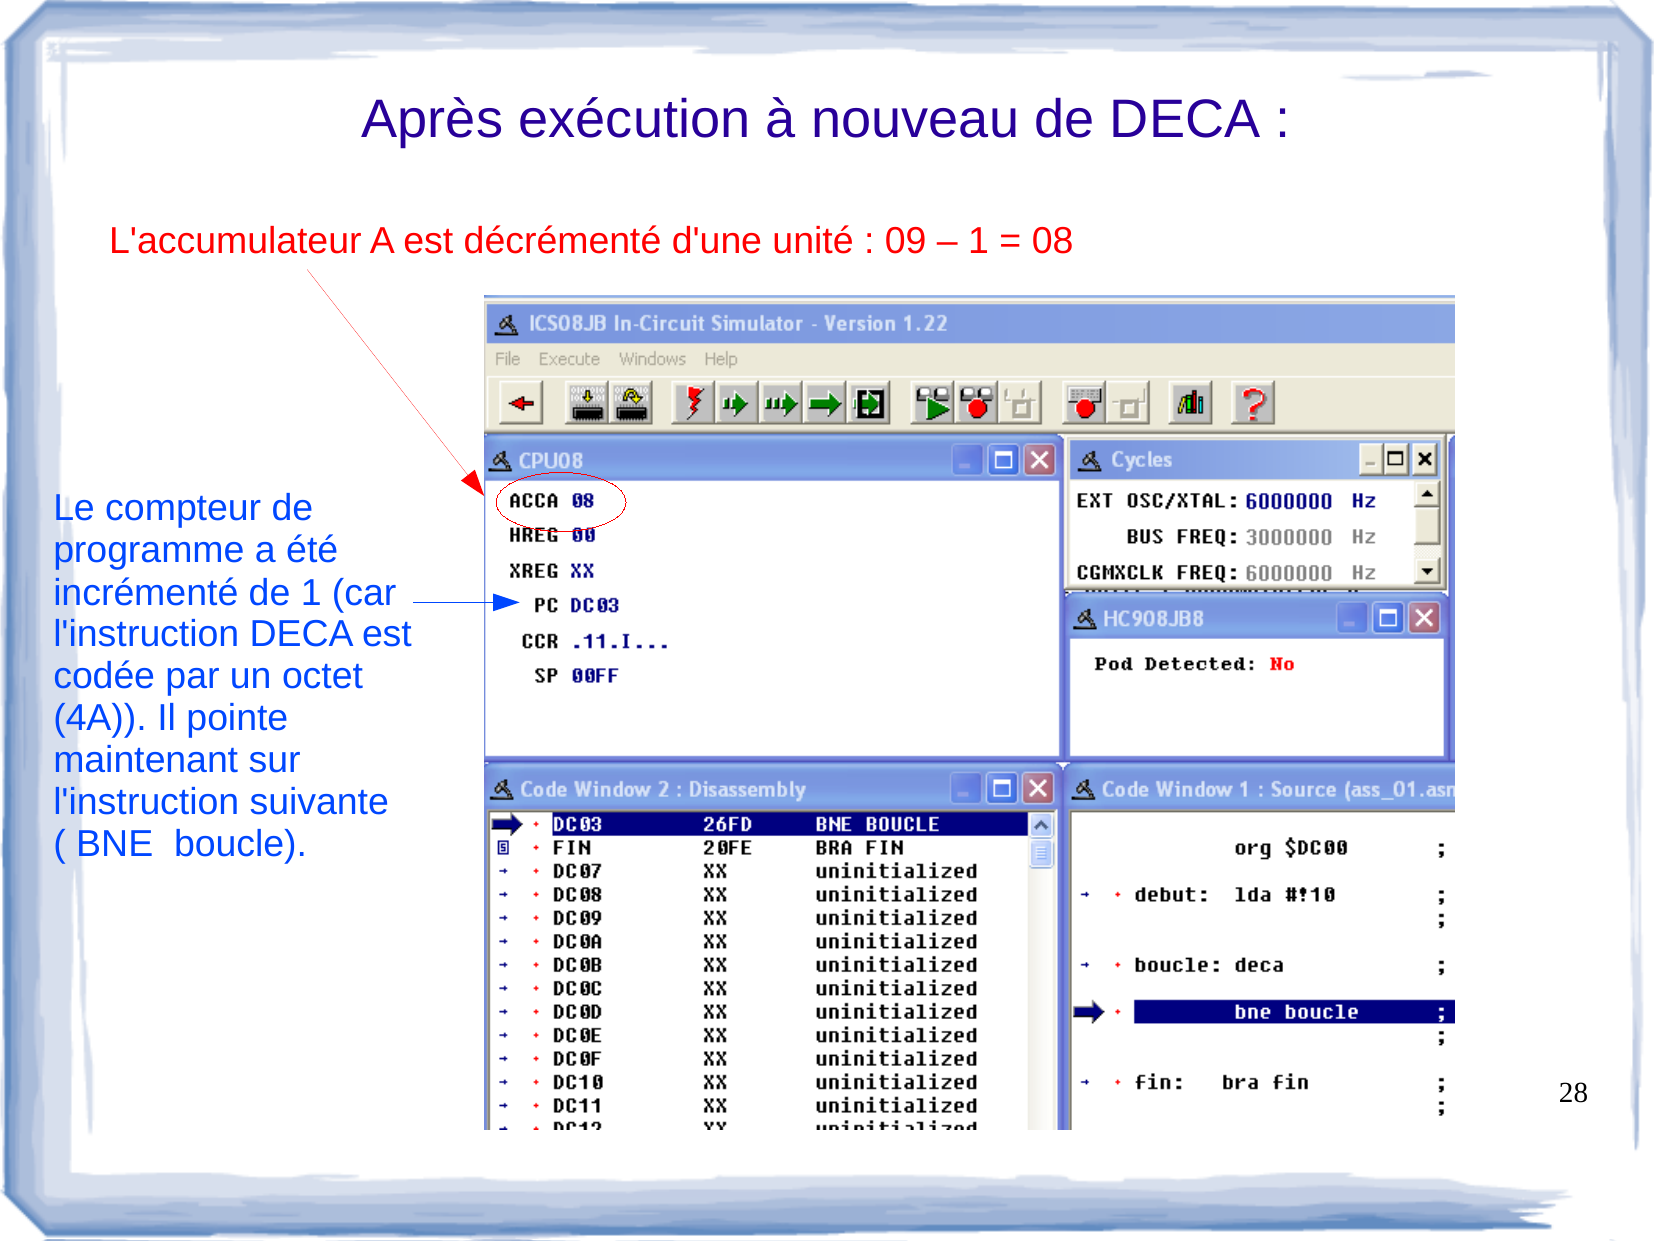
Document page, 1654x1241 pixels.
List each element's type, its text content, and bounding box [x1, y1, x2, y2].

picture [0, 0, 1654, 1241]
title Après exécution à nouveau de DECA : [82, 49, 1571, 189]
text_box L'accumulateur A est décrémenté d'une unité : 09 – 1 = 08 [94, 212, 1111, 270]
text_box Le compteur de programme a été incrémenté de 1 (car l'instruction DECA est codée par un octet (4A)). Il pointe maintenant sur l'instruction suivante ( BNE boucle). [38, 479, 449, 873]
